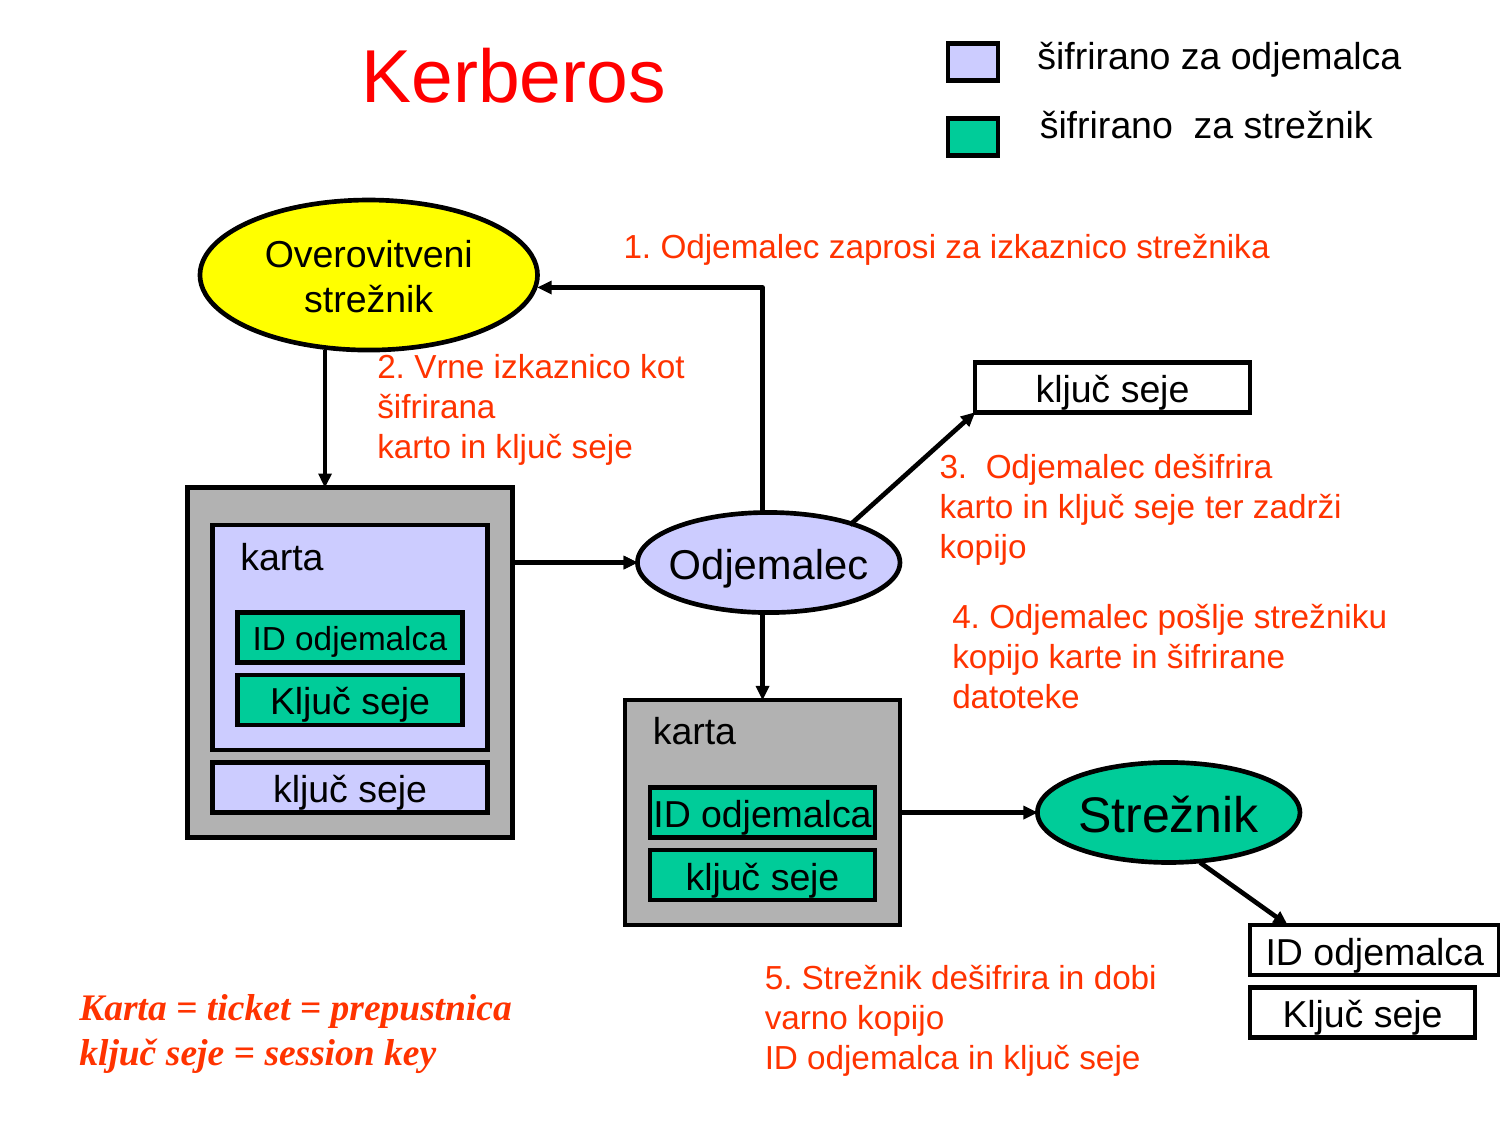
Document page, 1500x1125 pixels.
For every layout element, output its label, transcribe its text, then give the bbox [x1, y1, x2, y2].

text_box Karta = ticket = prepustnica ključ seje = session key [64, 974, 528, 1081]
text_box 5. Strežnik dešifrira in dobi varno kopijo ID odjemalca in ključ seje [749, 948, 1225, 1084]
text_box ključ seje [212, 762, 488, 813]
text_box Odjemalec [637, 512, 901, 613]
title Kerberos [177, 0, 850, 163]
text_box [624, 699, 900, 925]
text_box ključ seje [650, 849, 876, 900]
text_box šifrirano za odjemalca [1022, 24, 1417, 86]
text_box ID odjemalca [1249, 924, 1500, 975]
text_box [947, 43, 998, 81]
text_box ključ seje [974, 362, 1250, 413]
text_box Strežnik [1037, 762, 1300, 863]
text_box 4. Odjemalec pošlje strežniku kopijo karte in šifrirane datoteke [937, 587, 1463, 724]
text_box ID odjemalca [237, 612, 463, 663]
text_box 1. Odjemalec zaprosi za izkaznico strežnika [608, 217, 1286, 273]
text_box [187, 487, 513, 838]
text_box ID odjemalca [650, 787, 876, 838]
text_box Overovitveni strežnik [199, 200, 538, 351]
text_box šifrirano za strežnik [1024, 93, 1388, 154]
text_box karta [638, 699, 752, 761]
text_box Ključ seje [1250, 987, 1476, 1038]
text_box karta [225, 524, 339, 586]
text_box [947, 118, 998, 156]
text_box Ključ seje [237, 674, 463, 725]
text_box 3. Odjemalec dešifrira karto in ključ seje ter zadrži kopijo [924, 437, 1363, 574]
text_box 2. Vrne izkaznico kot šifrirana karto in ključ seje [362, 337, 751, 474]
